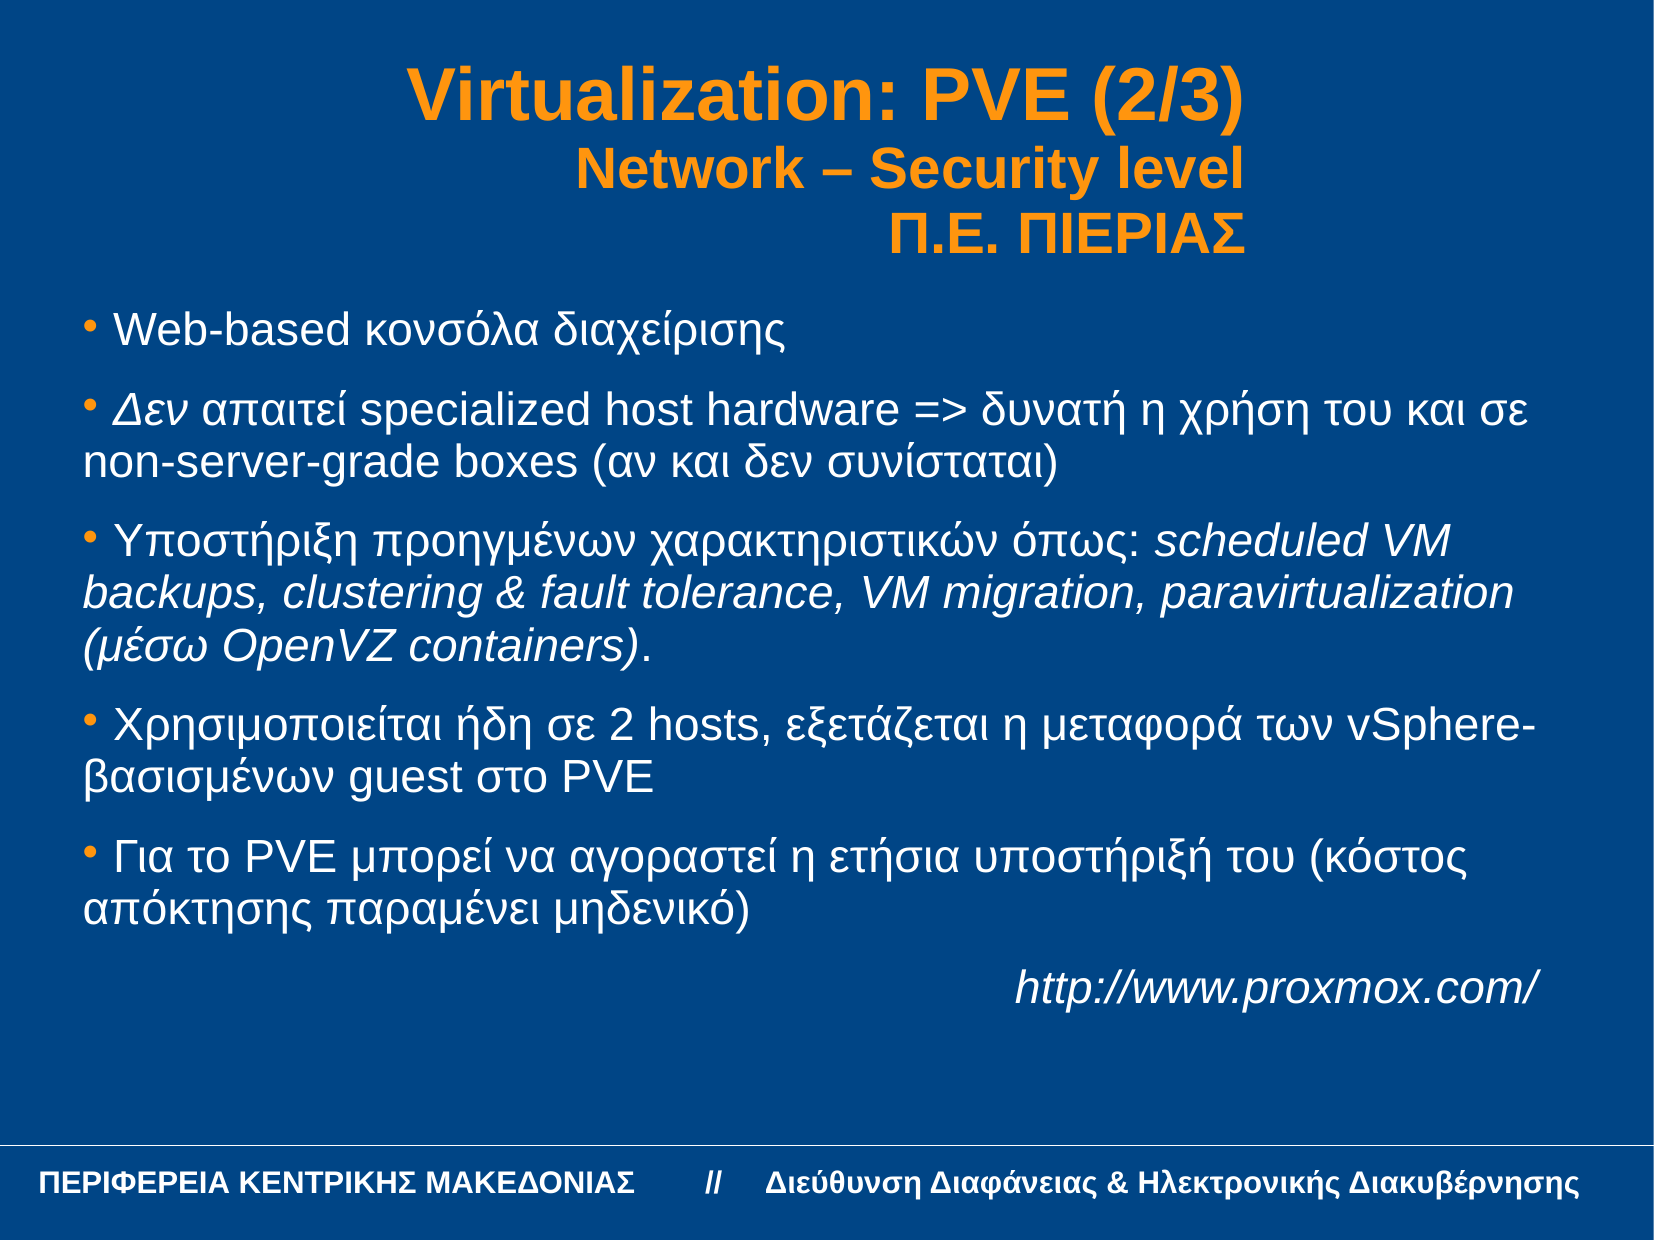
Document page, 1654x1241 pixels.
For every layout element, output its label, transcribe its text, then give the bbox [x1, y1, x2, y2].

text_box ΠΕΡΙΦΕΡΕΙΑ ΚΕΝΤΡΙΚΗΣ ΜΑΚΕΔΟΝΙΑΣ // Διεύθυνση Διαφάνειας & Ηλεκτρονικής Διακυβέρνησης [23, 1157, 1654, 1208]
text_box Virtualization: PVE (2/3) Network – Security level Π.Ε. ΠΙΕΡΙΑΣ [82, 47, 1571, 253]
list Web-based κονσόλα διαχείρισης Δεν απαιτεί specialized host hardware => δυνατή η χρήση του και σε non-server-grade boxes (αν και δεν συνίσταται) Υποστήριξη προηγμένων χαρακτηριστικών όπως: scheduled VM backups, clustering & fault tolerance, VM migration, paravirtualization (μέσω OpenVZ containers). Χρησιμοποιείται ήδη σε 2 hosts, εξετάζεται η μεταφορά των vSphere-βασισμένων guest στο PVE Για το PVE μπορεί να αγοραστεί η ετήσια υποστήριξή του (κόστος απόκτησης παραμένει μηδενικό) http://www.proxmox.com/ [82, 299, 1571, 1019]
